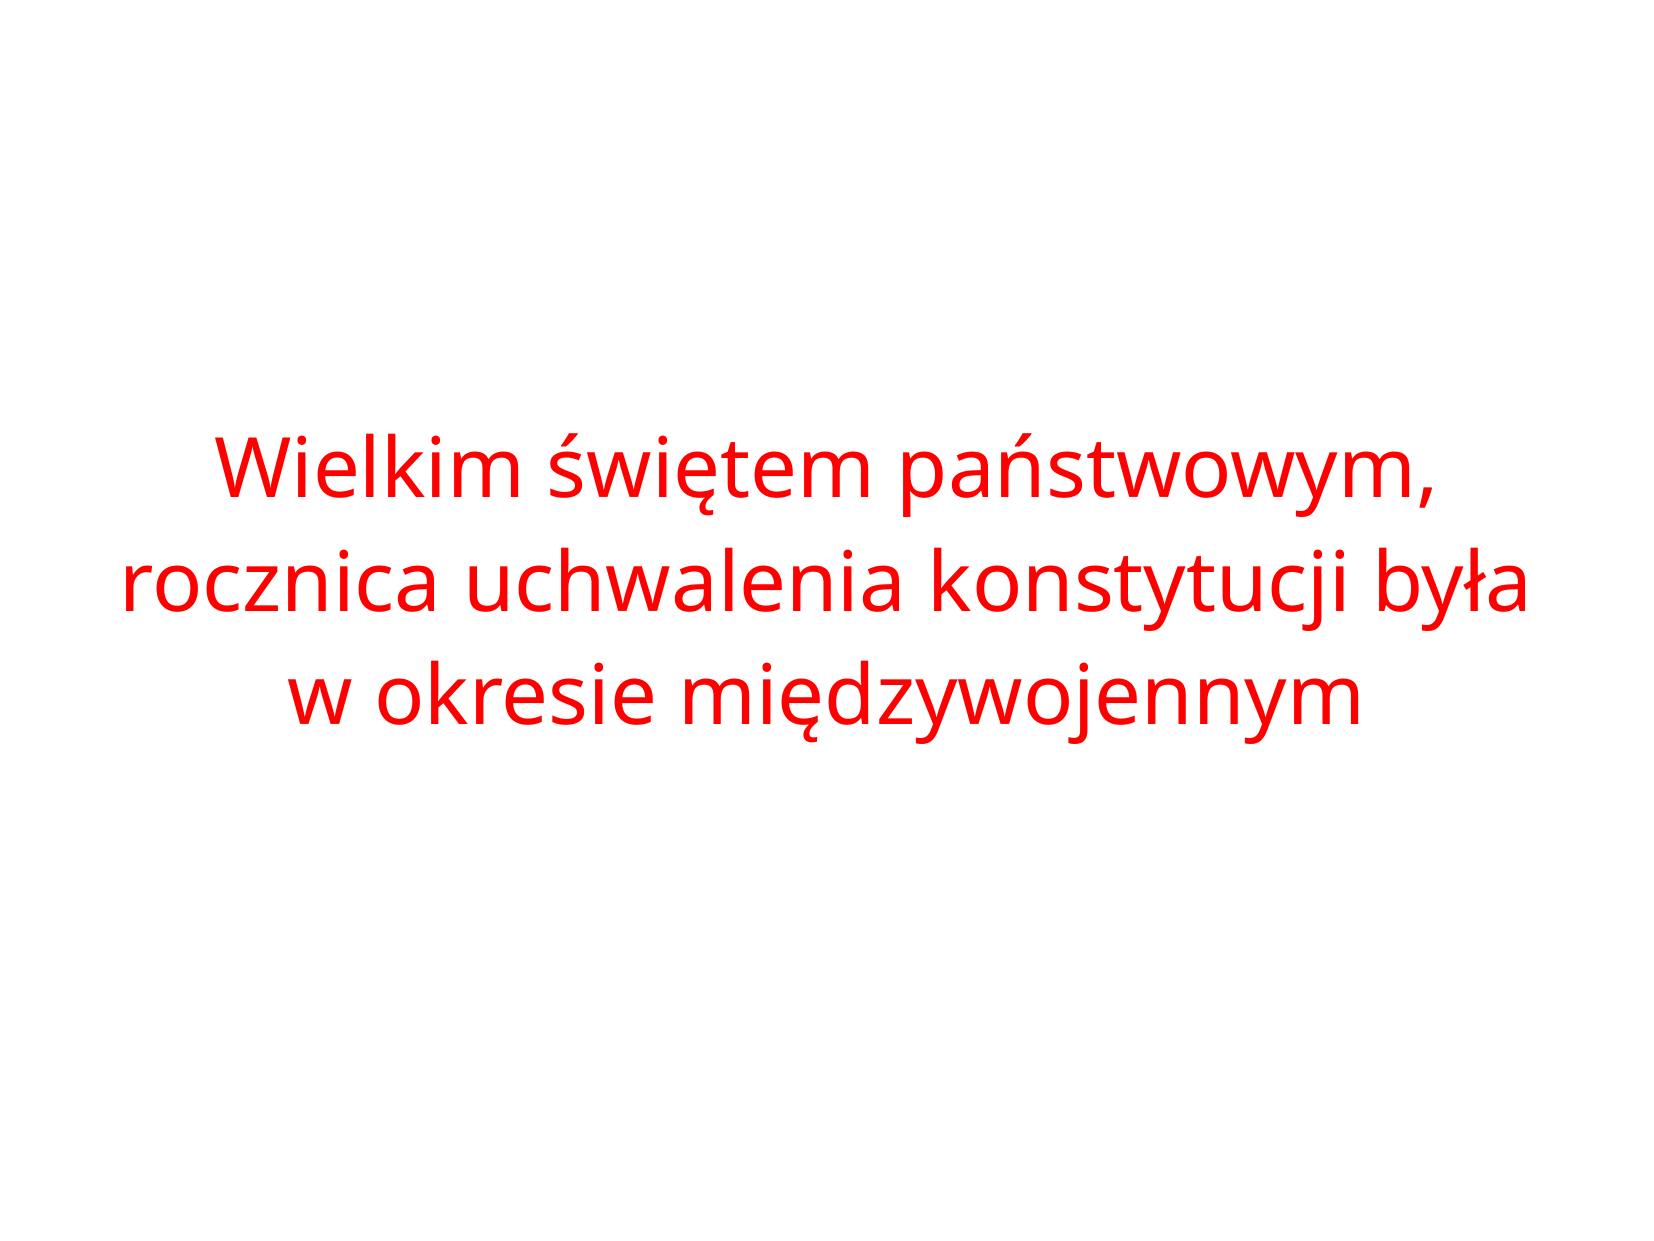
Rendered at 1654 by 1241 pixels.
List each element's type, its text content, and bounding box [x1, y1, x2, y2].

subtitle Wielkim świętem państwowym, rocznica uchwalenia konstytucji była w okresie międzywojennym [82, 49, 1571, 1109]
